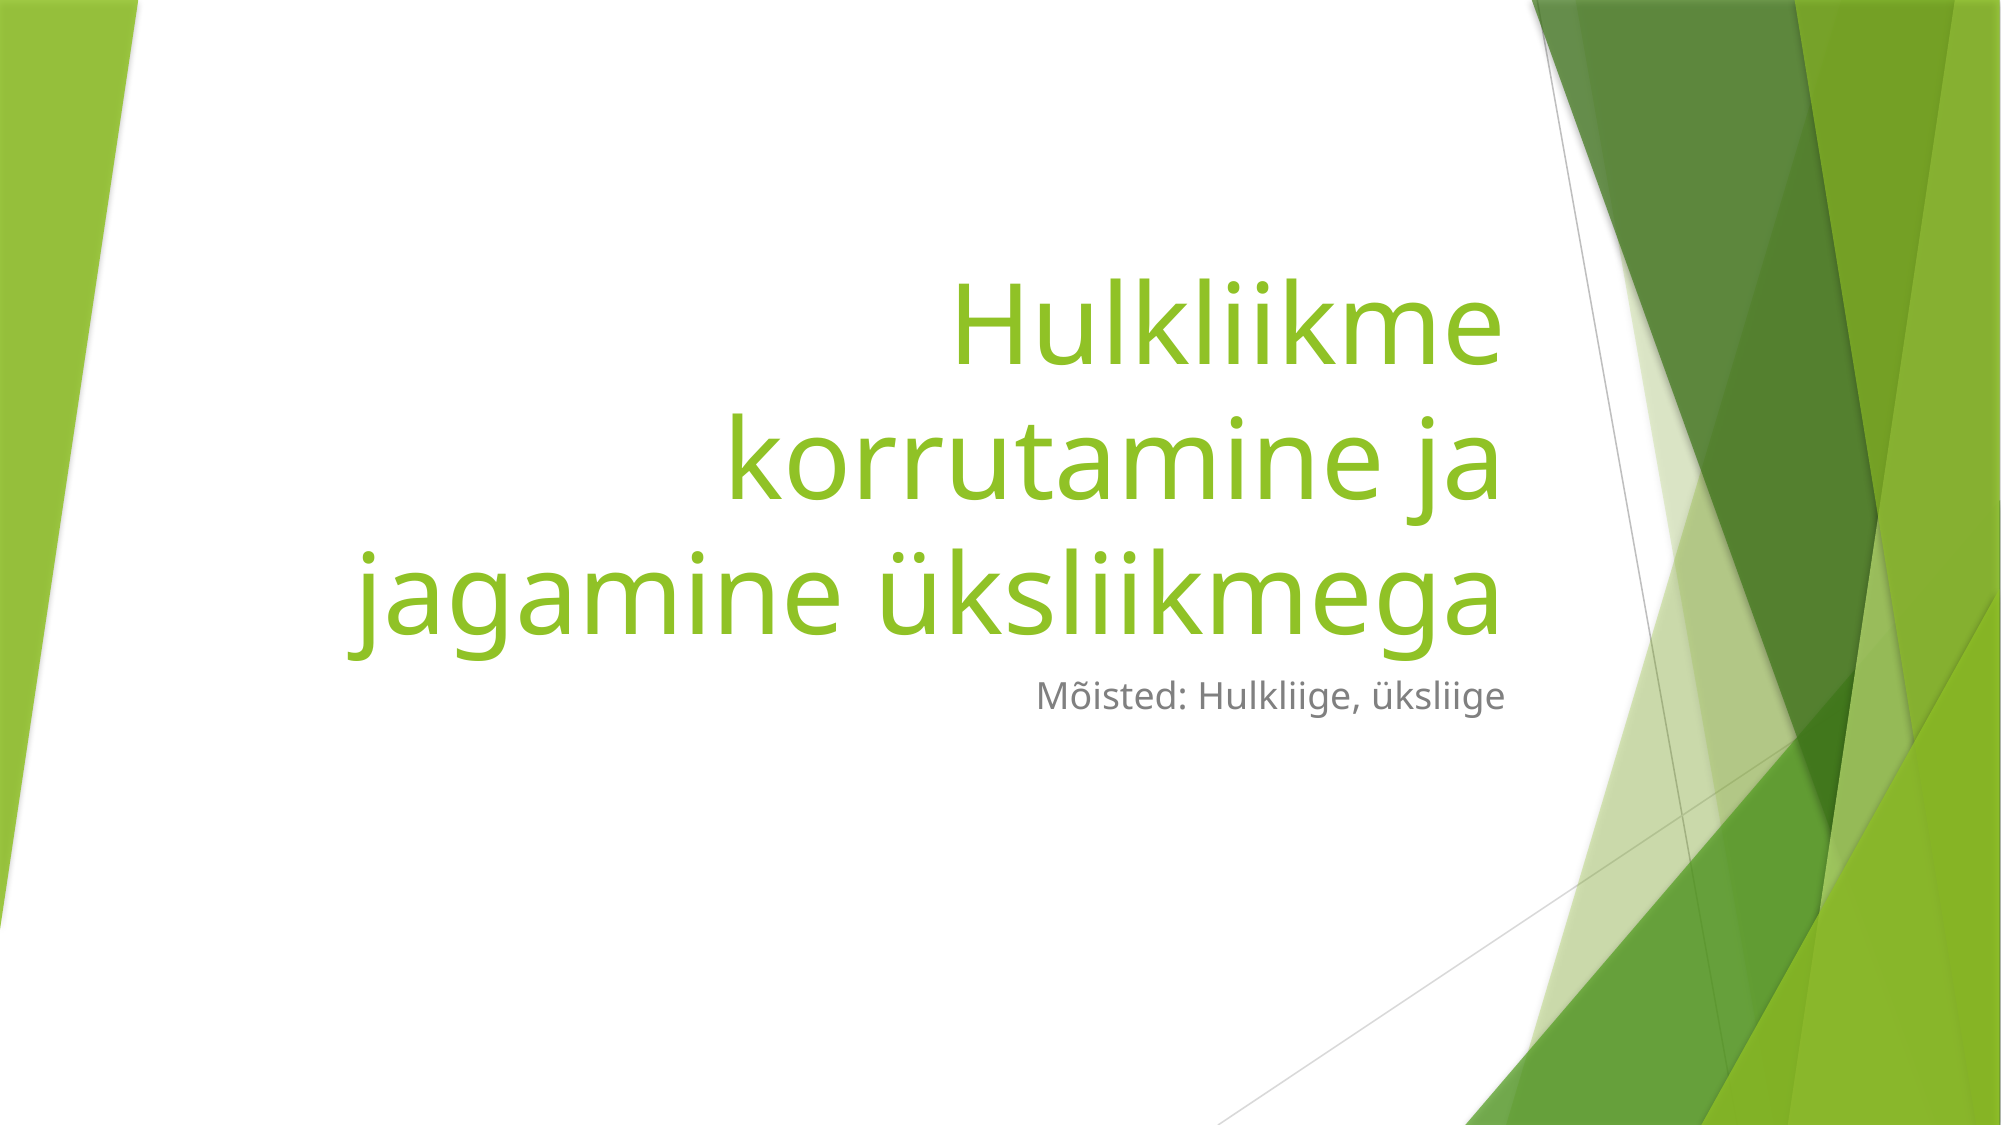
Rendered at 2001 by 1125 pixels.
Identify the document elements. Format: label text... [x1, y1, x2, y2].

title Hulkliikme korrutamine ja jagamine üksliikmega [247, 394, 1522, 664]
subtitle Mõisted: Hulkliige, üksliige [247, 664, 1522, 845]
